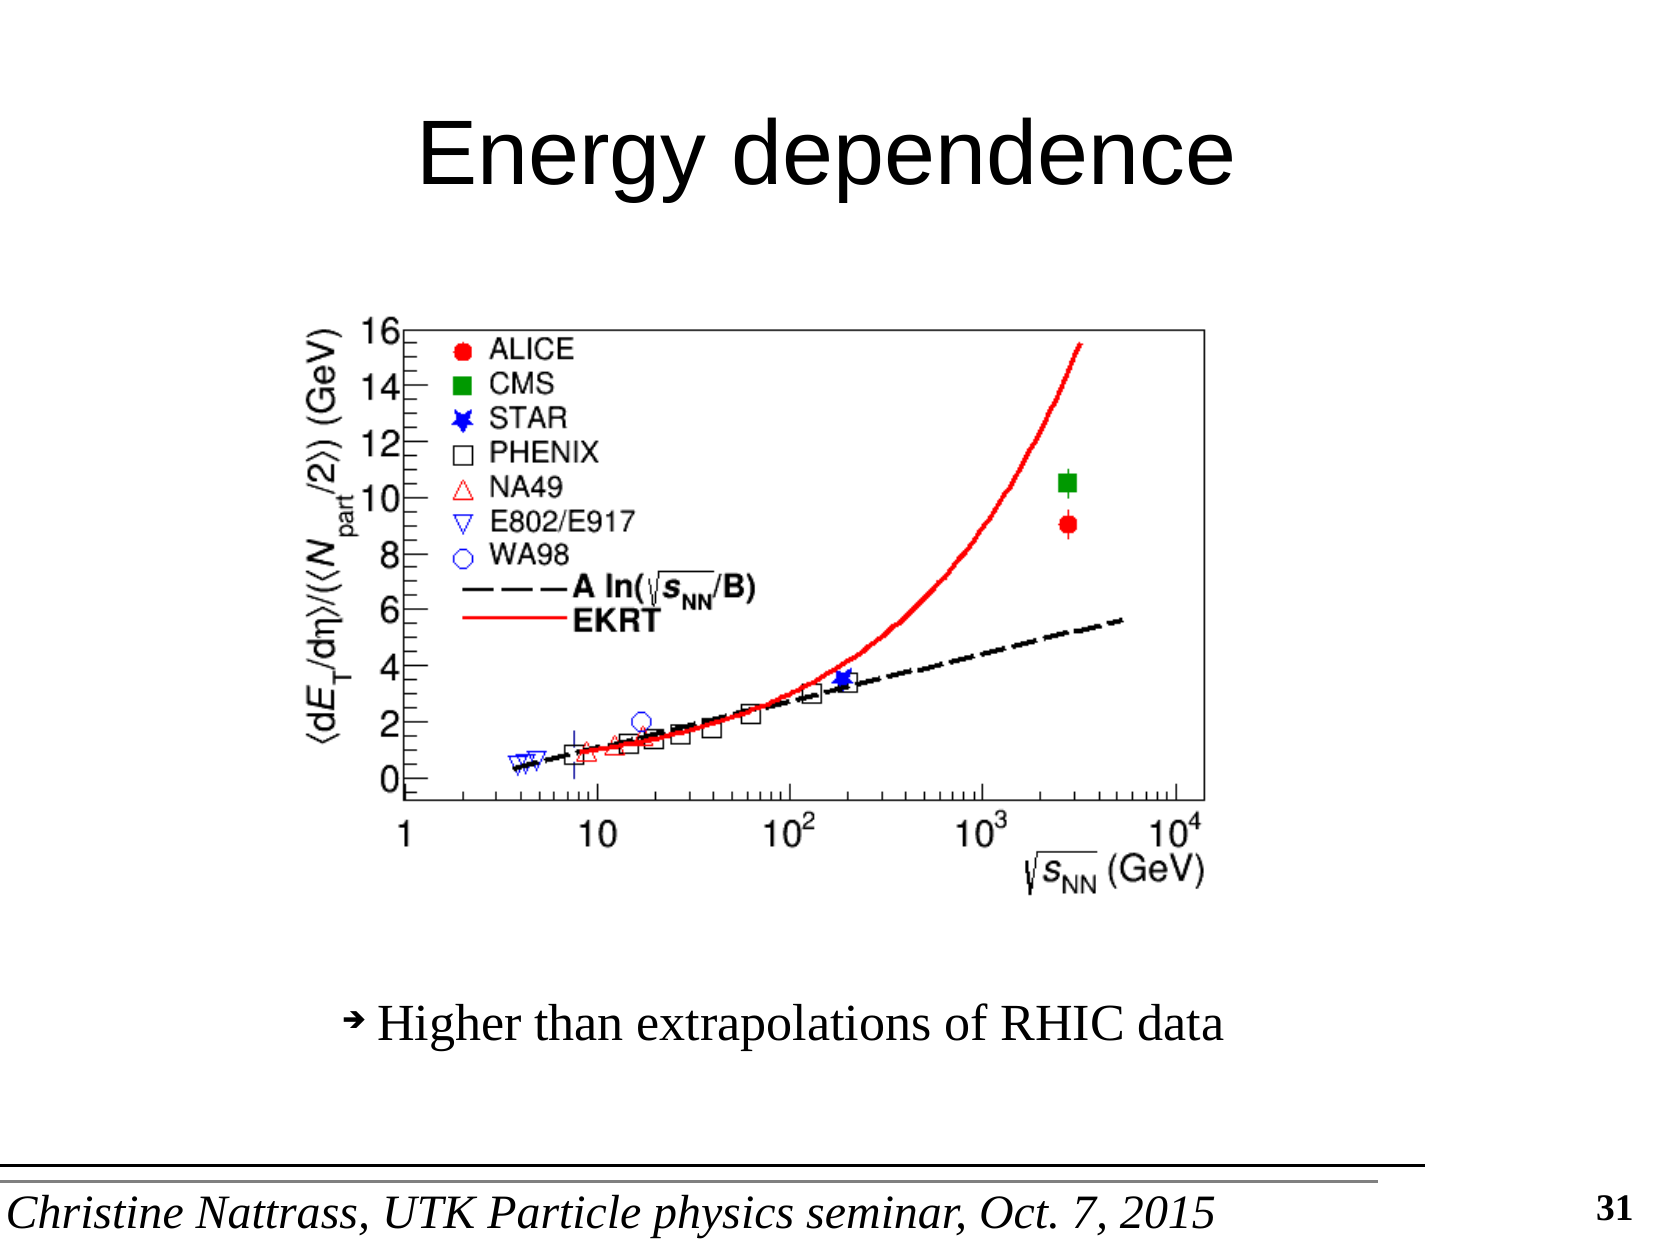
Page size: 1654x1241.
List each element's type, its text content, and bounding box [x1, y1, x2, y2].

picture [300, 314, 1232, 900]
text_box Higher than extrapolations of RHIC data [327, 986, 1573, 1241]
title Energy dependence [82, 49, 1571, 257]
